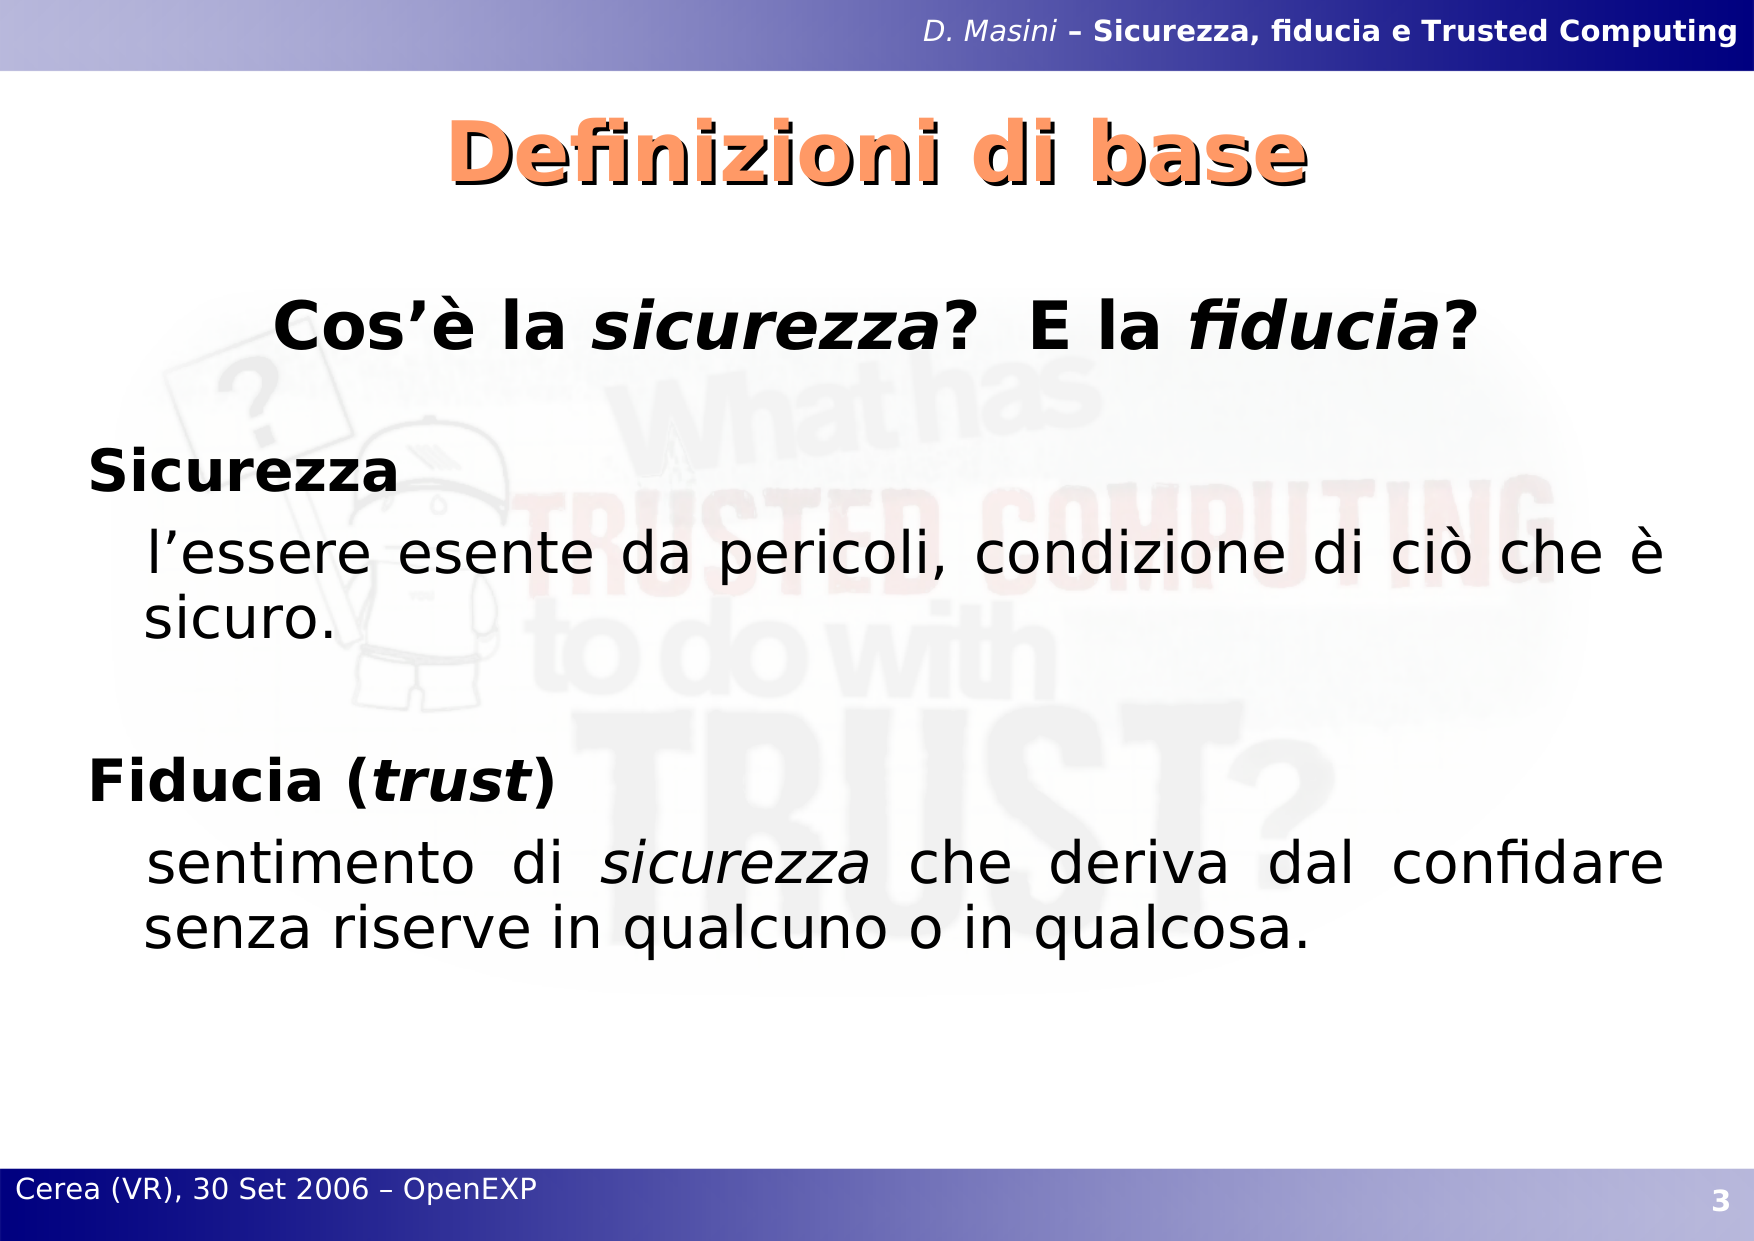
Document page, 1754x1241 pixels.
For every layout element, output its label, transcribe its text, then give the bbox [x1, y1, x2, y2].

list Cos’è la sicurezza? E la fiducia? Sicurezza l’essere esente da pericoli, condizione di ciò che è sicuro. Fiducia (trust) sentimento di sicurezza che deriva dal confidare senza riserve in qualcuno o in qualcosa. [87, 289, 1667, 1108]
text_box D. Masini – Sicurezza, fiducia e Trusted Computing [602, 7, 1754, 63]
text_box <numero> [1641, 1185, 1732, 1223]
picture [0, 0, 1754, 1241]
title Definizioni di base [87, 49, 1667, 257]
text_box Cerea (VR), 30 Set 2006 – OpenEXP [0, 1175, 1314, 1234]
